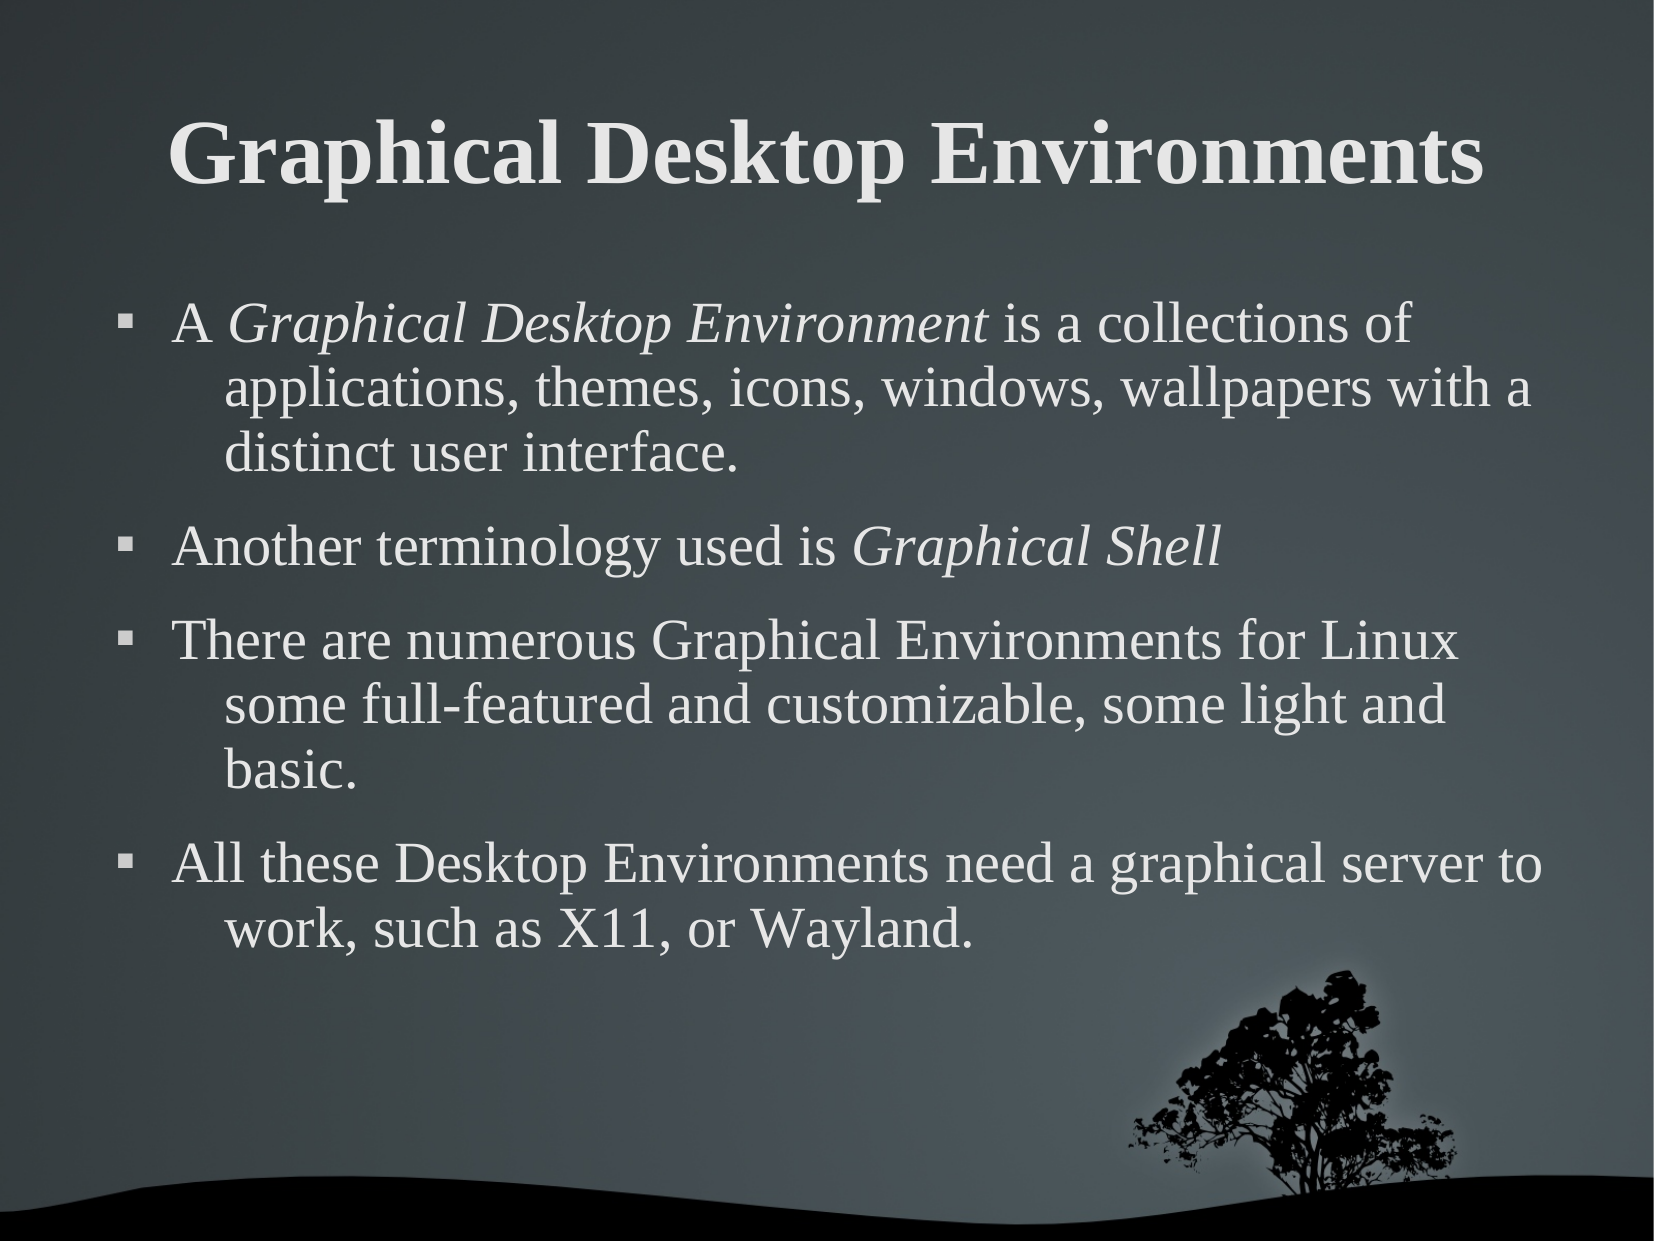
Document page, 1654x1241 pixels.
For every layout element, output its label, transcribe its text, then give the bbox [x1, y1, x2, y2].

title Graphical Desktop Environments [82, 49, 1571, 257]
list A Graphical Desktop Environment is a collections of applications, themes, icons, windows, wallpapers with a distinct user interface. Another terminology used is Graphical Shell There are numerous Graphical Environments for Linux some full-featured and customizable, some light and basic. All these Desktop Environments need a graphical server to work, such as X11, or Wayland. [82, 290, 1571, 1148]
picture [0, 0, 1654, 1241]
